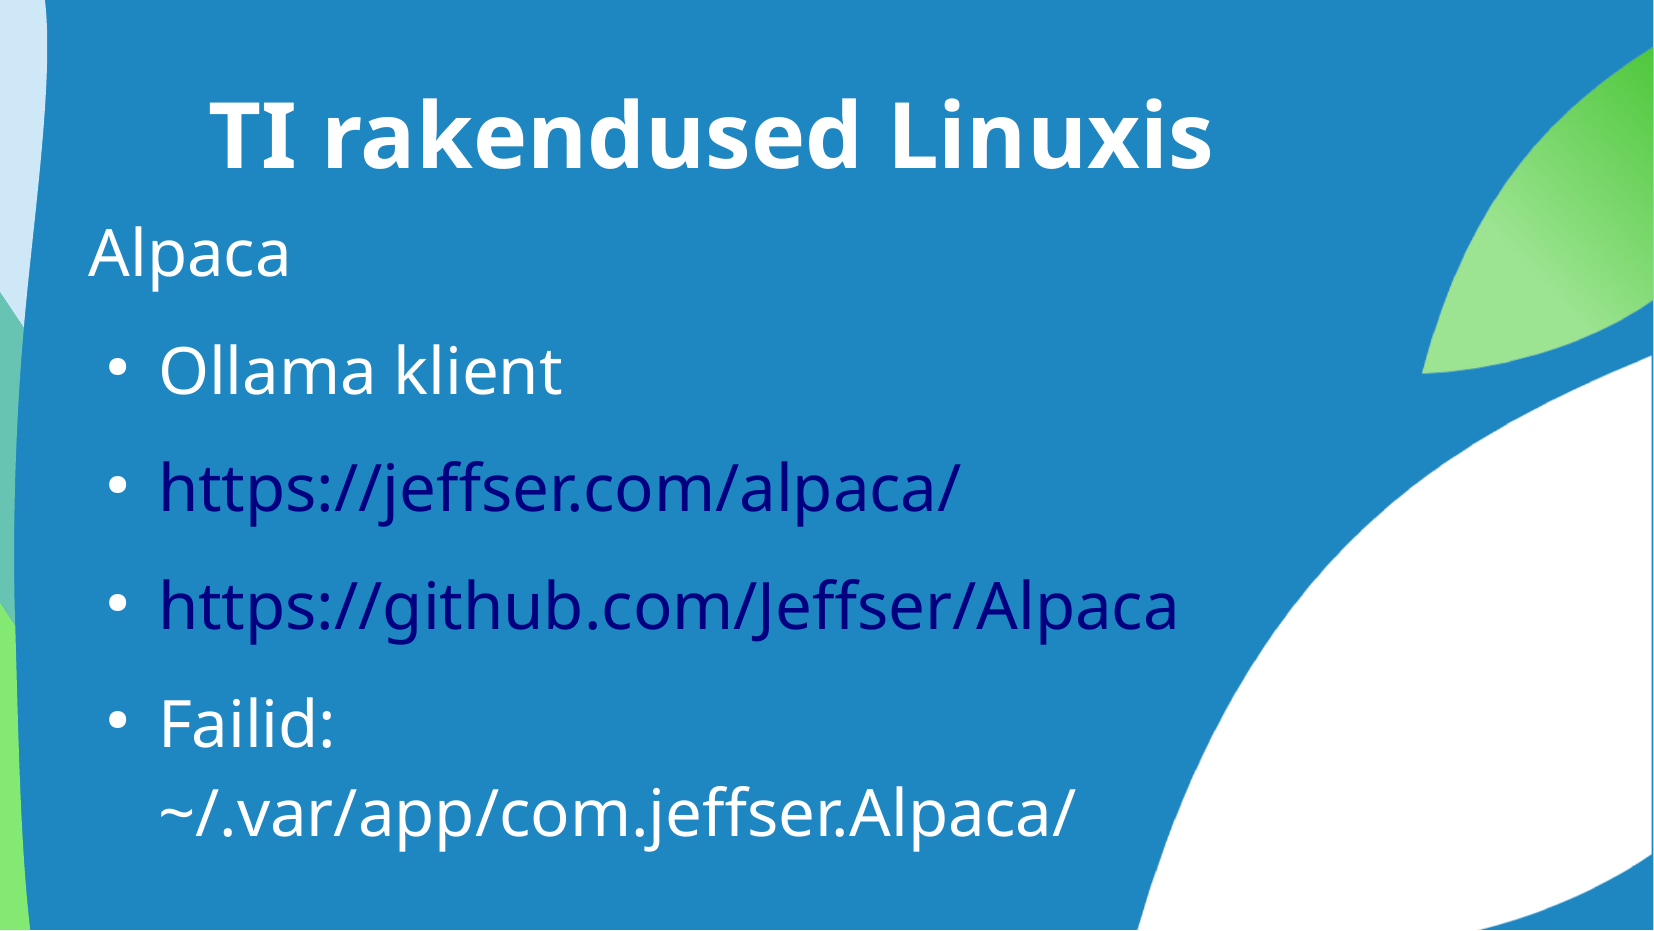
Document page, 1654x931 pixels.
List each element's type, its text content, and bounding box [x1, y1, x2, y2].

list Alpaca Ollama klient https://jeffser.com/alpaca/ https://github.com/Jeffser/Alpaca Failid: ~/.var/app/com.jeffser.Alpaca/ [88, 206, 1270, 857]
picture [1138, 47, 1654, 931]
title TI rakendused Linuxis [88, 59, 1335, 207]
